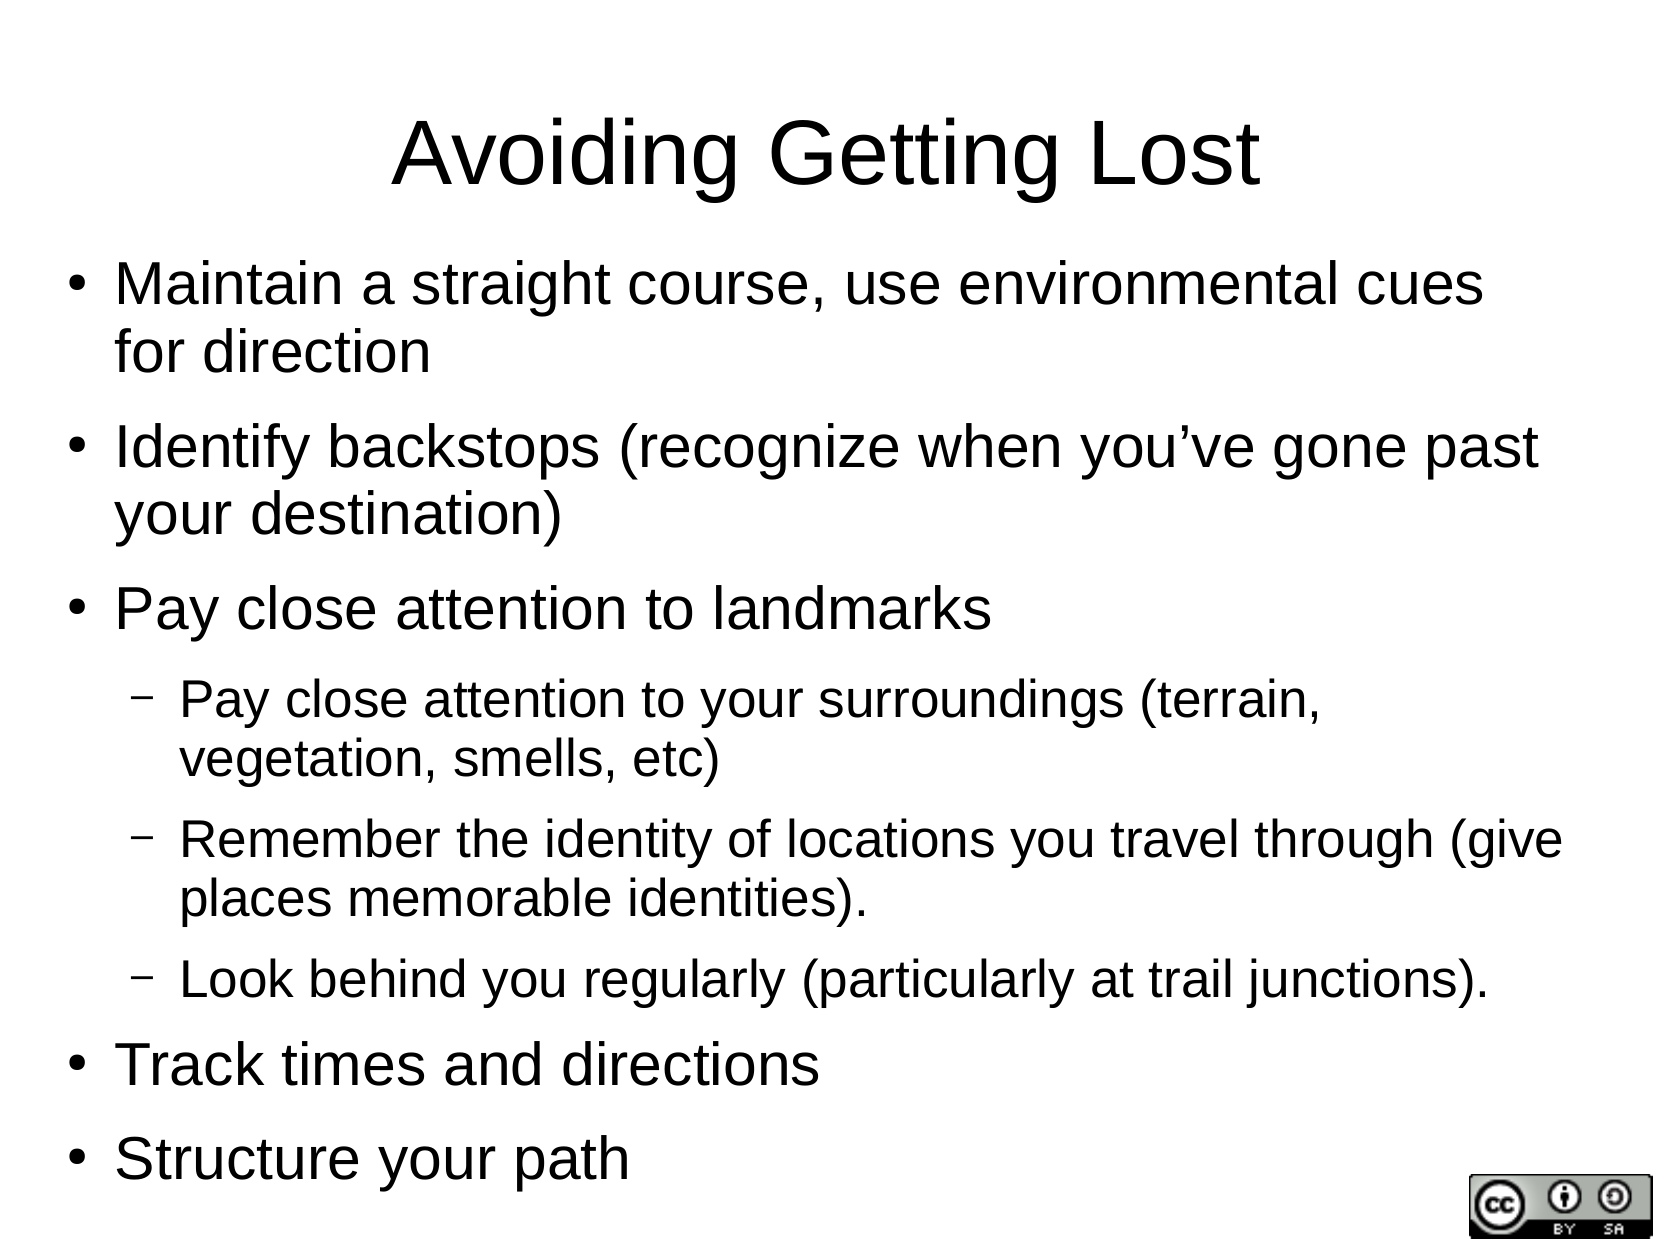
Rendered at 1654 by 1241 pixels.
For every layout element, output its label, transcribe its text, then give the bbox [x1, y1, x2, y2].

picture [1469, 1174, 1653, 1239]
list Maintain a straight course, use environmental cues for direction Identify backstops (recognize when you’ve gone past your destination) Pay close attention to landmarks Pay close attention to your surroundings (terrain, vegetation, smells, etc) Remember the identity of locations you travel through (give places memorable identities). Look behind you regularly (particularly at trail junctions). Track times and directions Structure your path [50, 249, 1571, 1200]
title Avoiding Getting Lost [82, 49, 1571, 249]
